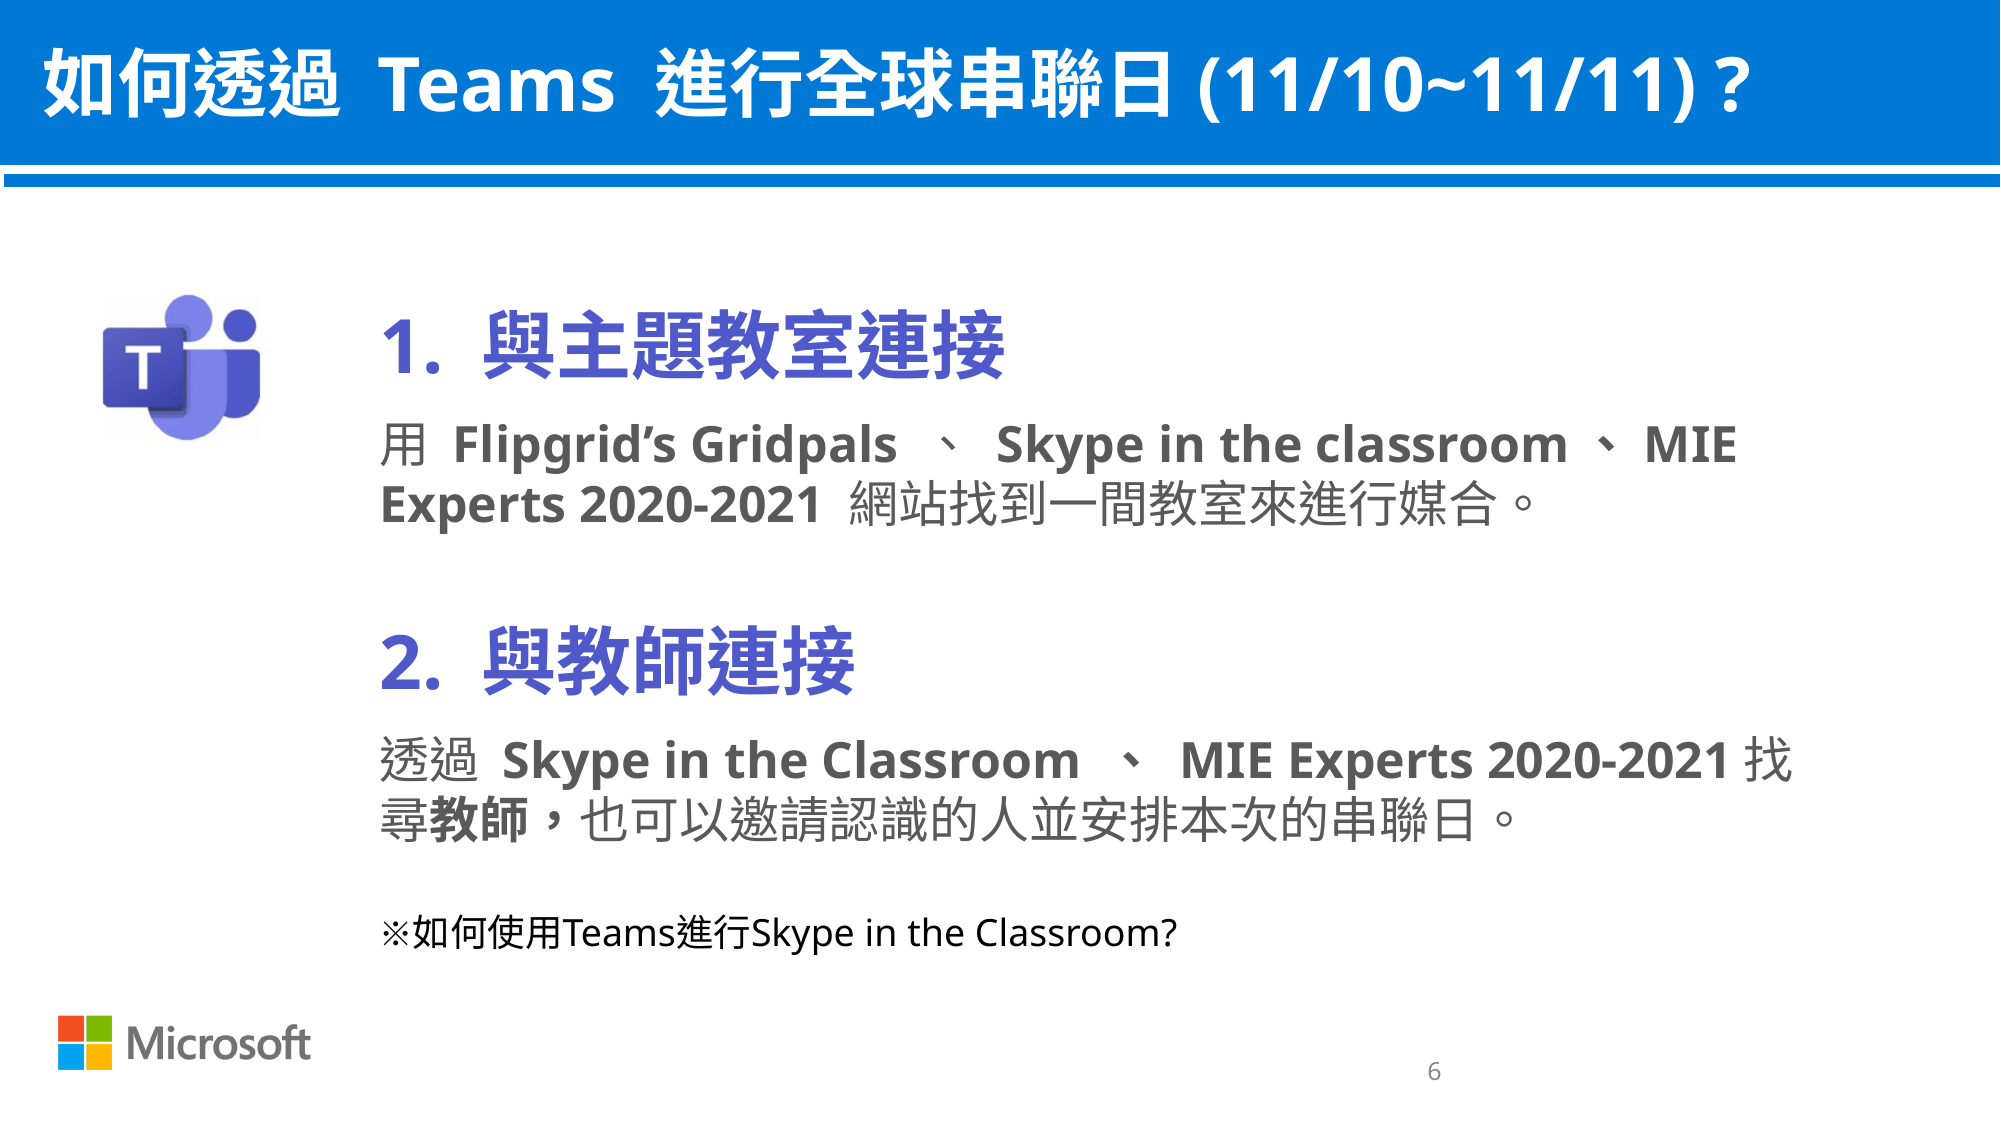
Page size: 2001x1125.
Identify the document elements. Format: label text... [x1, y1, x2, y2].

text_box ※ 如何使用 Teams 進行 Skype in the Classroom ? [364, 900, 1796, 962]
text_box [4, 174, 2000, 187]
text_box 透過 Skype in the Classroom 、 MIE Experts 2020-2021找尋教師，也可以邀請認識的人並安排本次的串聯日。 [364, 720, 1851, 858]
picture [96, 278, 272, 447]
text_box 2. 與教師連接 [364, 607, 859, 714]
text_box 用 Flipgrid’s Gridpals 、 Skype in the classroom、MIE Experts 2020-2021 網站找到一間教室來進行媒合。 [364, 405, 1851, 562]
picture [23, 983, 345, 1102]
text_box 如何透過 Teams 進行全球串聯日(11/10~11/11) ? [27, 29, 1856, 136]
text_box [0, 0, 2000, 165]
text_box 6 [1412, 1042, 1863, 1103]
text_box 1. 與主題教室連接 [364, 291, 1010, 398]
